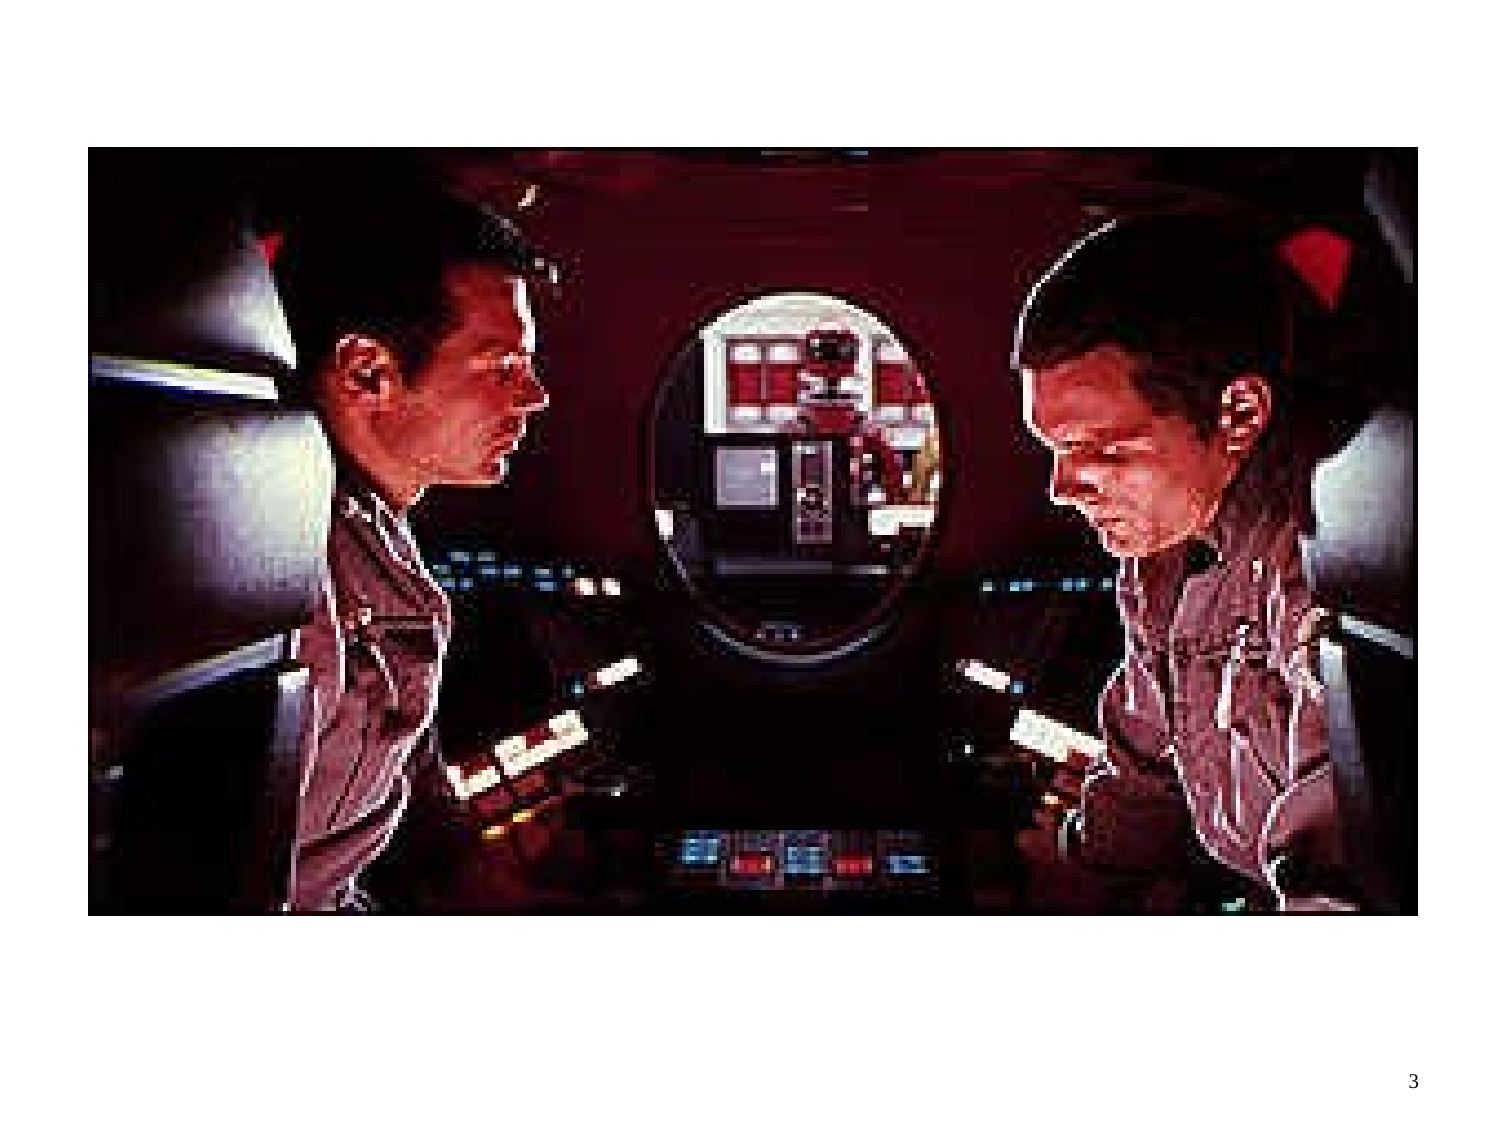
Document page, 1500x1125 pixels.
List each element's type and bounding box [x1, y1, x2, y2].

picture [88, 147, 1418, 916]
